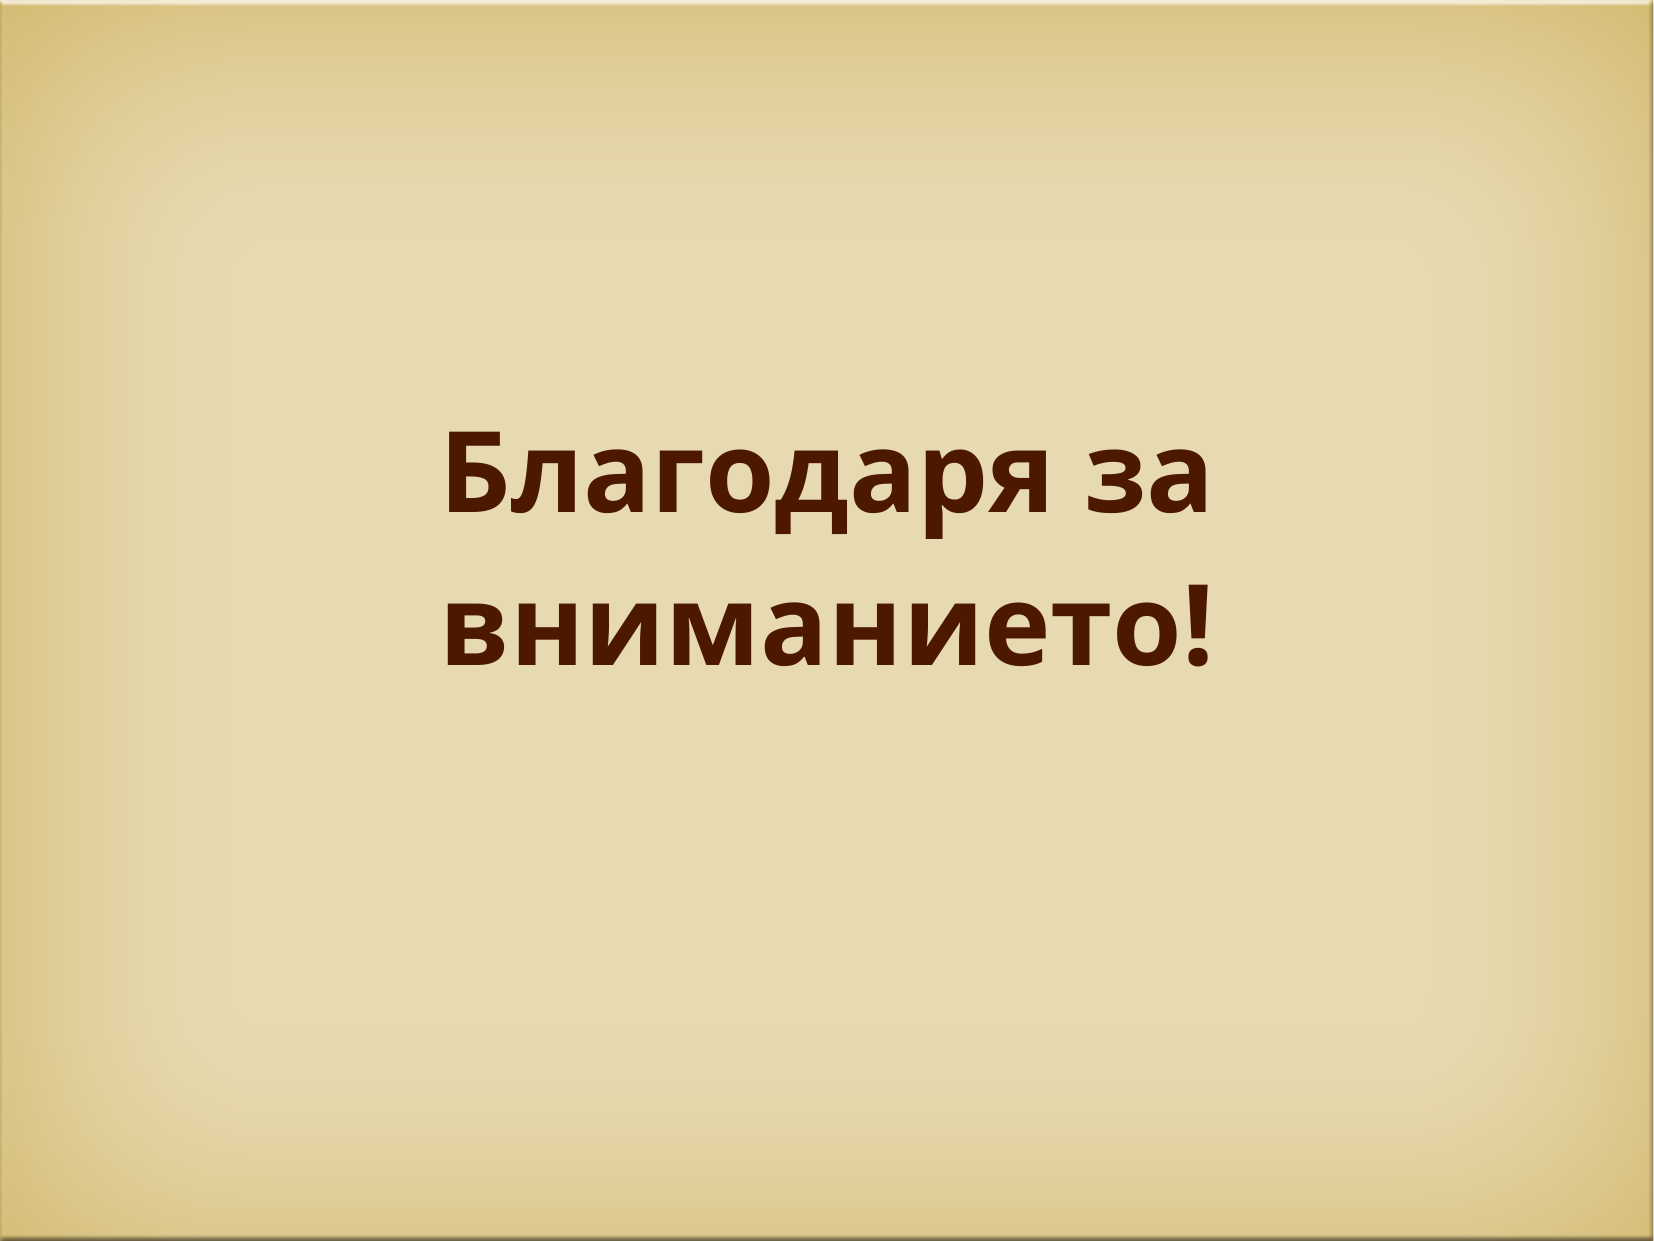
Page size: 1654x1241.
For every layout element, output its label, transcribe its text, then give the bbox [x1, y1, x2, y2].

picture [0, 0, 1654, 1241]
subtitle Благодаря за вниманието! [121, 118, 1534, 1127]
